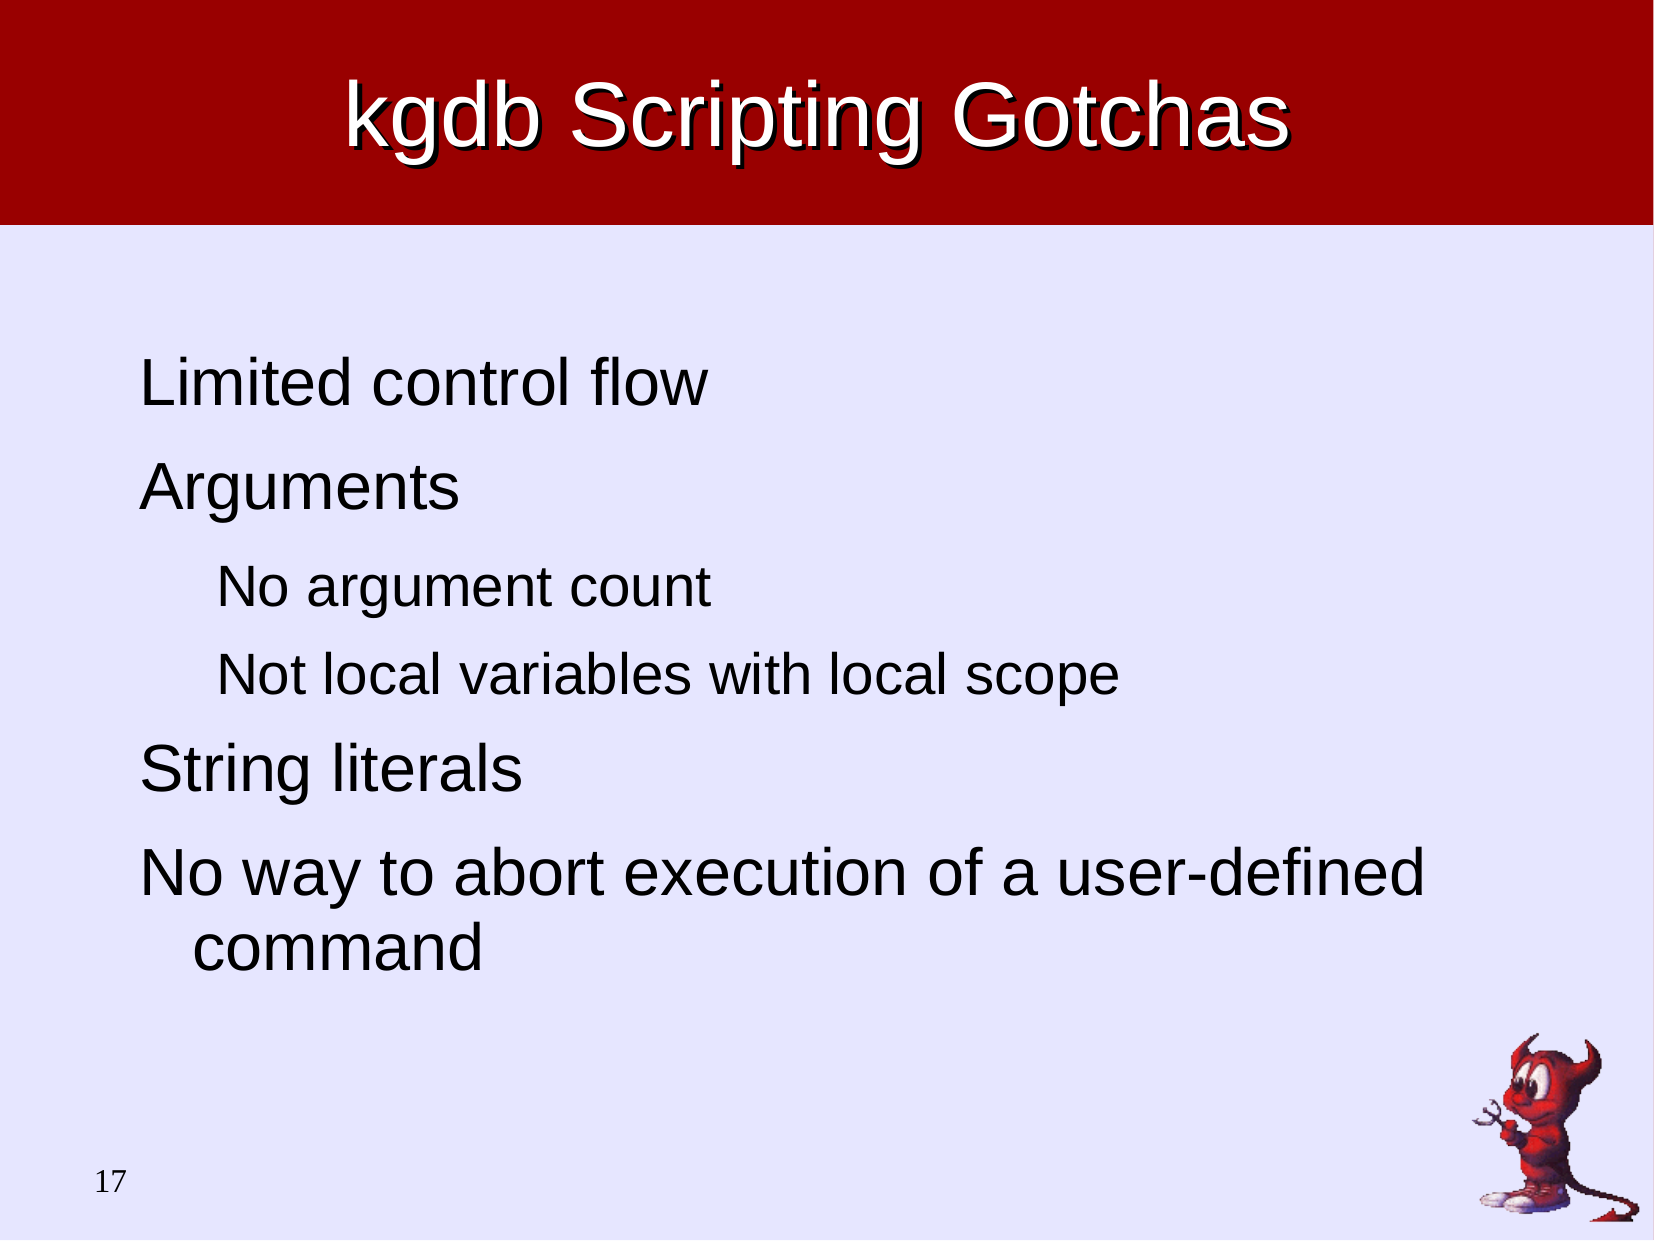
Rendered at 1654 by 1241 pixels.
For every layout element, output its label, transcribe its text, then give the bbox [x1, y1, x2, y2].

list Limited control flow Arguments No argument count Not local variables with local scope String literals No way to abort execution of a user-defined command [121, 344, 1534, 1127]
title kgdb Scripting Gotchas [112, 11, 1525, 219]
picture [1464, 1030, 1643, 1227]
